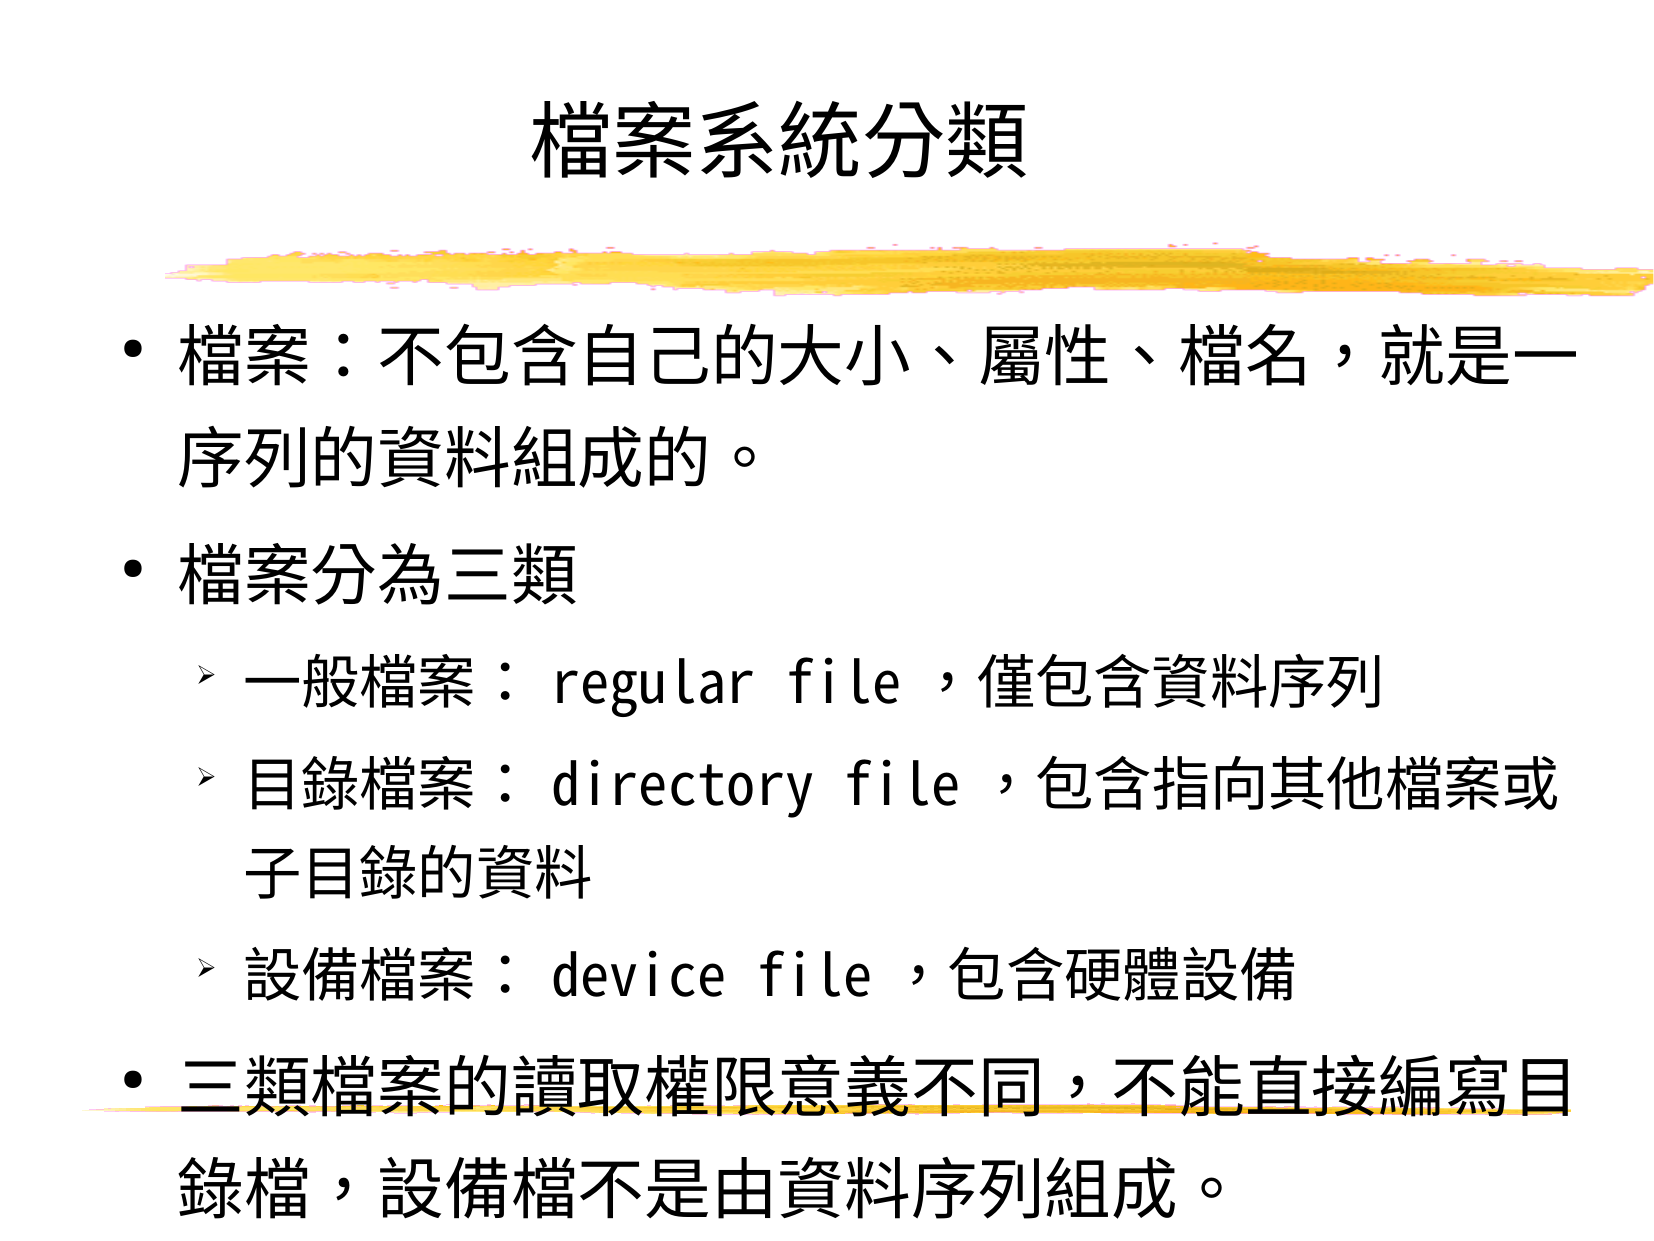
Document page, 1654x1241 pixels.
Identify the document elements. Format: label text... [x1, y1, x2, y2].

picture [82, 1102, 121, 1117]
list 檔案：不包含自己的大小、屬性、檔名，就是一序列的資料組成的。 檔案分為三類 一般檔案：regular file，僅包含資料序列 目錄檔案：directory file，包含指向其他檔案或子目錄的資料 設備檔案：device file，包含硬體設備 三類檔案的讀取權限意義不同，不能直接編寫目錄檔，設備檔不是由資料序列組成。 每一個檔案有一個節點號碼（inode number） [121, 296, 1603, 1119]
picture [165, 237, 1654, 308]
title 檔案系統分類 [76, 28, 1482, 236]
